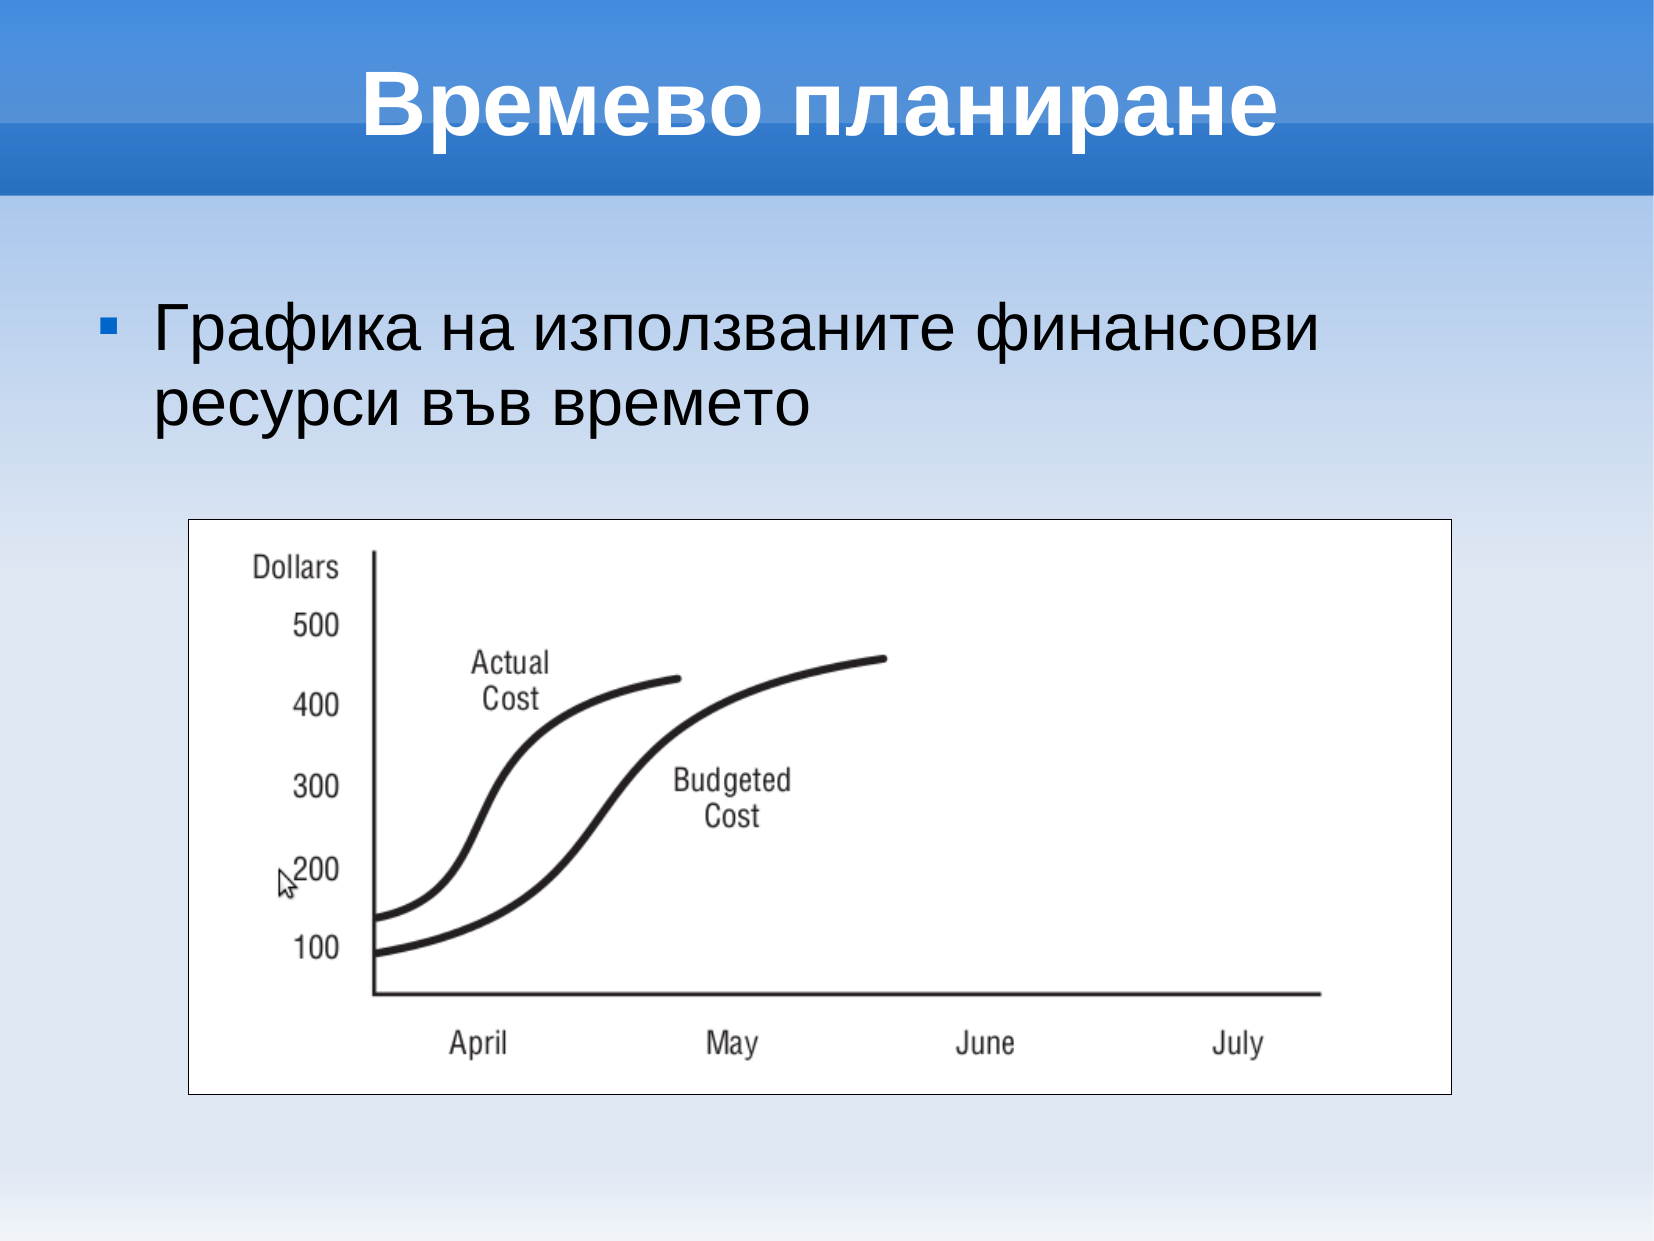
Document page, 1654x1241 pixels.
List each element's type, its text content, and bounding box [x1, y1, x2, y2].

list Графика на използваните финансови ресурси във времето [82, 290, 1571, 1109]
title Времево планиране [76, 0, 1565, 208]
picture [0, 0, 1654, 1241]
